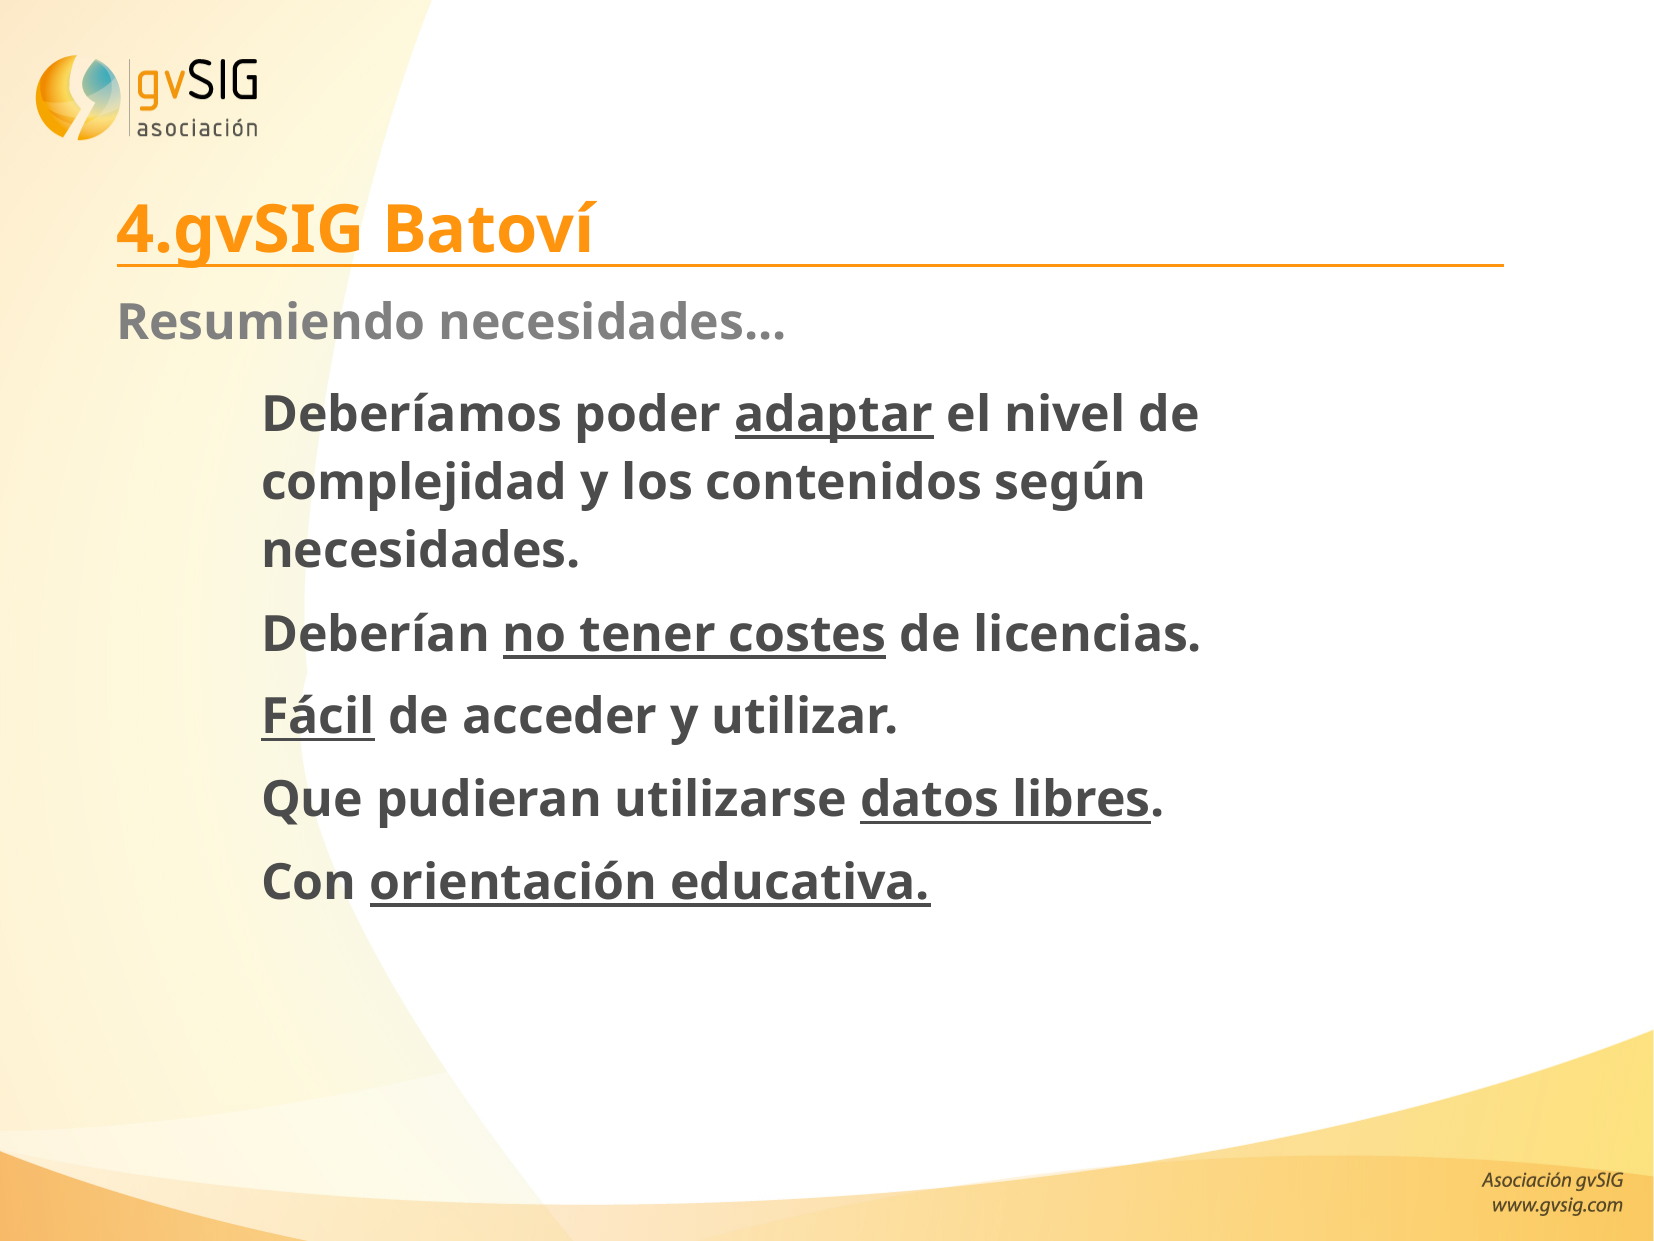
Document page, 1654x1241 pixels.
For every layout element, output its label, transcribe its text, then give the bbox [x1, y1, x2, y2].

picture [0, 0, 1654, 1241]
text_box Deberíamos poder adaptar el nivel de complejidad y los contenidos según necesidades. Deberían no tener costes de licencias. Fácil de acceder y utilizar. Que pudieran utilizarse datos libres. Con orientación educativa. [261, 377, 1453, 1087]
title Resumiendo necesidades... [116, 276, 1475, 365]
title 4.gvSIG Batoví [116, 177, 1605, 276]
